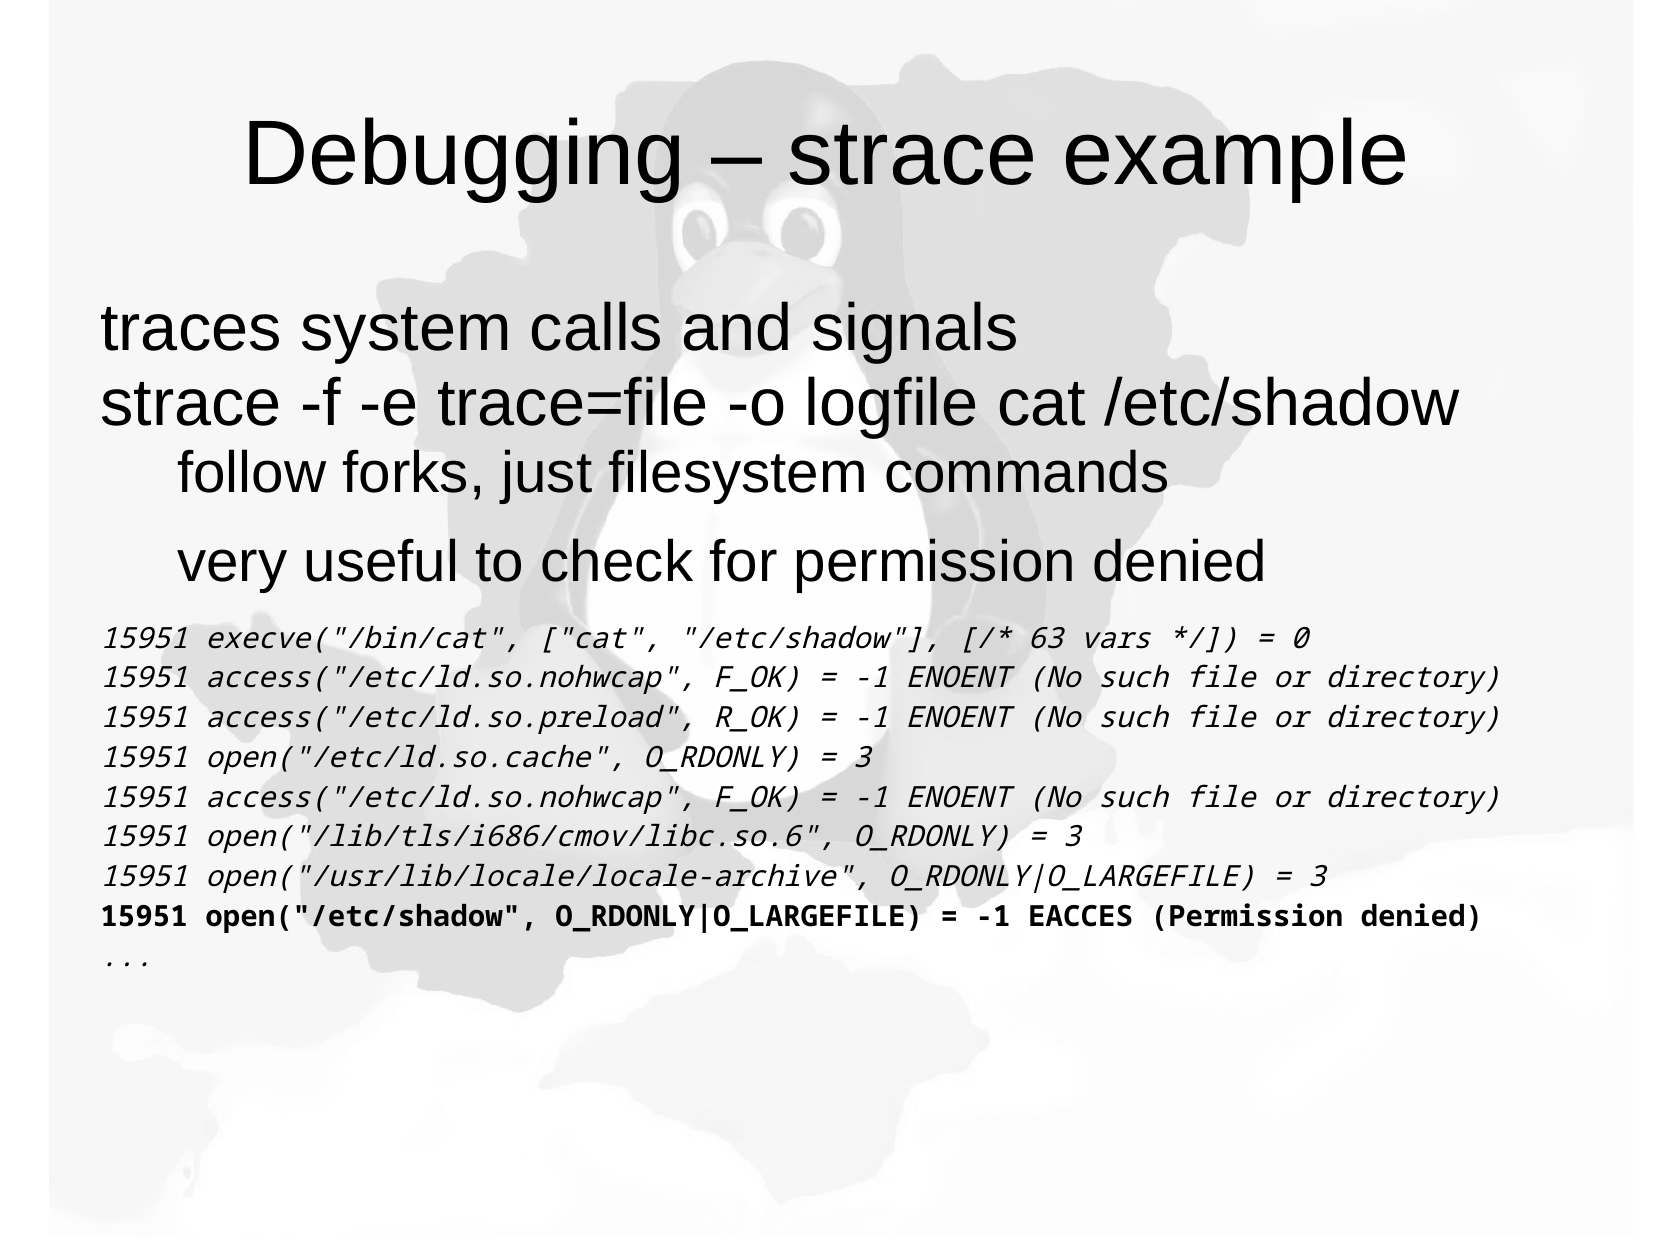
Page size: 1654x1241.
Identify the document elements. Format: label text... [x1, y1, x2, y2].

title Debugging – strace example [82, 49, 1571, 257]
list traces system calls and signals strace -f -e trace=file -o logfile cat /etc/shadow follow forks, just filesystem commands very useful to check for permission denied 15951 execve("/bin/cat", ["cat", "/etc/shadow"], [/* 63 vars */]) = 0 15951 access("/etc/ld.so.nohwcap", F_OK) = -1 ENOENT (No such file or directory) 15951 access("/etc/ld.so.preload", R_OK) = -1 ENOENT (No such file or directory) 15951 open("/etc/ld.so.cache", O_RDONLY) = 3 15951 access("/etc/ld.so.nohwcap", F_OK) = -1 ENOENT (No such file or directory) 15951 open("/lib/tls/i686/cmov/libc.so.6", O_RDONLY) = 3 15951 open("/usr/lib/locale/locale-archive", O_RDONLY|O_LARGEFILE) = 3 15951 open("/etc/shadow", O_RDONLY|O_LARGEFILE) = -1 EACCES (Permission denied) ... [82, 290, 1571, 1109]
picture [49, 0, 1634, 1237]
